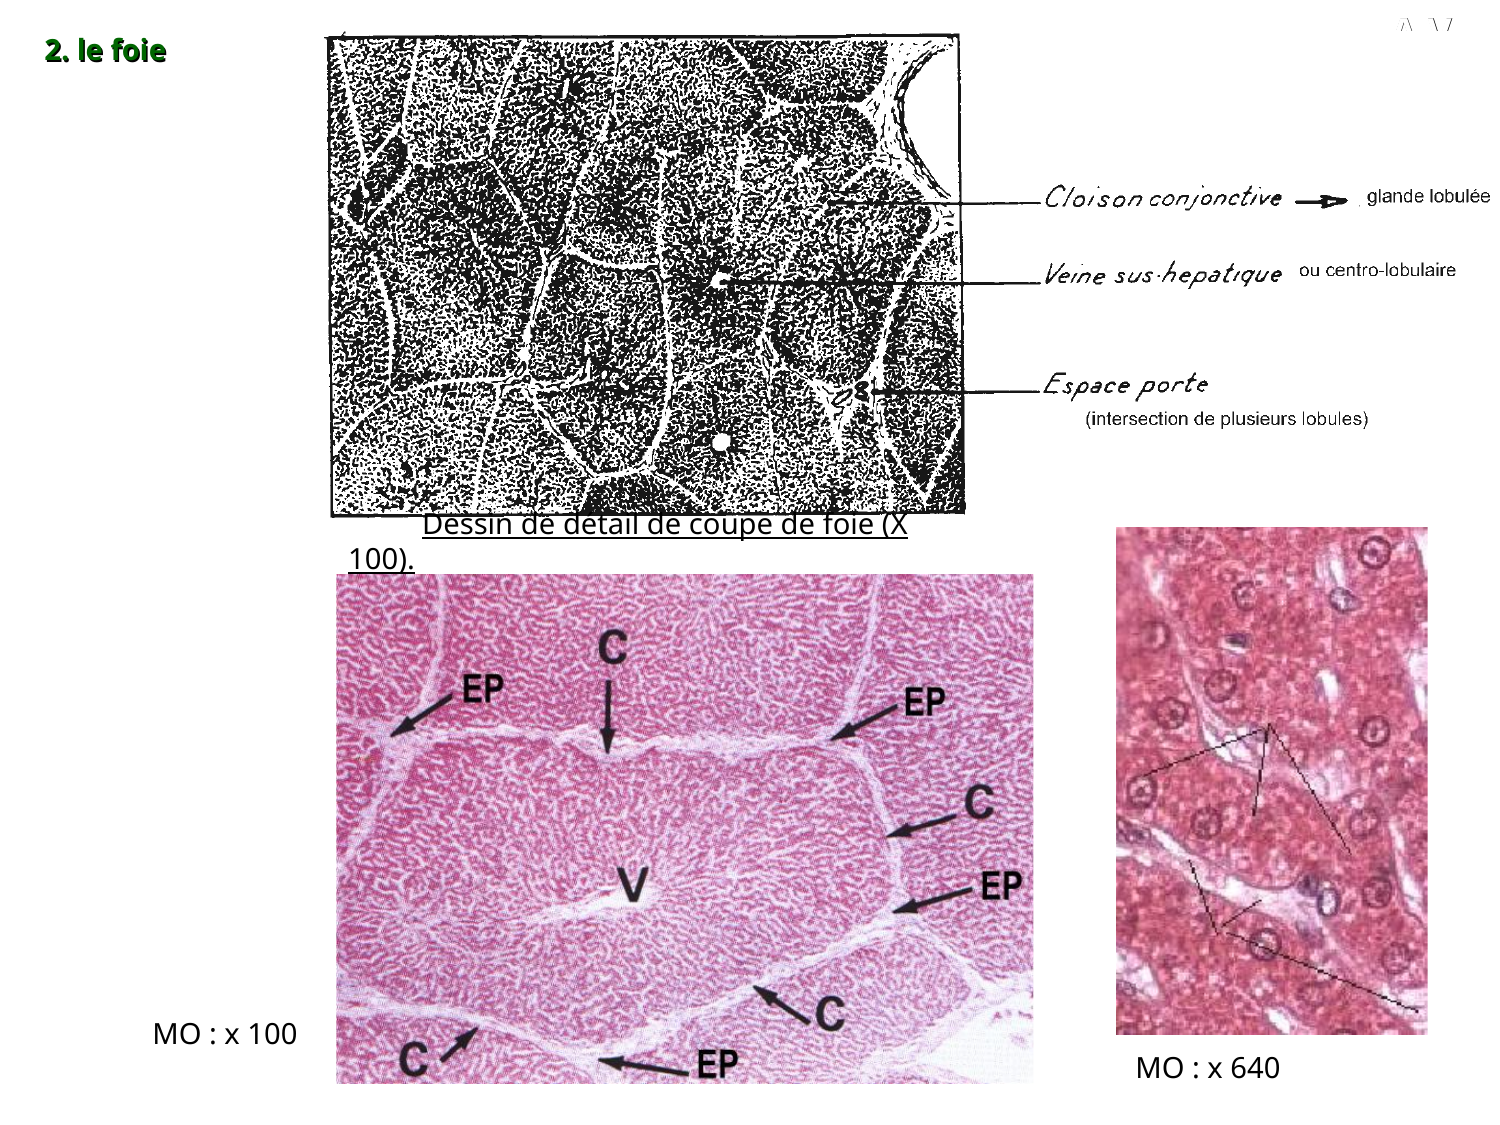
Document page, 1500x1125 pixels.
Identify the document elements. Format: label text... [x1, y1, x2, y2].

picture [1116, 527, 1428, 1035]
picture [307, 31, 1500, 522]
subtitle 2. le foie [29, 30, 1080, 102]
picture [336, 574, 1034, 1084]
text_box A.V [1375, 0, 1500, 31]
text_box MO : x 640 [1120, 1033, 1307, 1095]
text_box Dessin de détail de coupe de foie (X 100). [333, 515, 923, 566]
text_box MO : x 100 [137, 999, 324, 1060]
